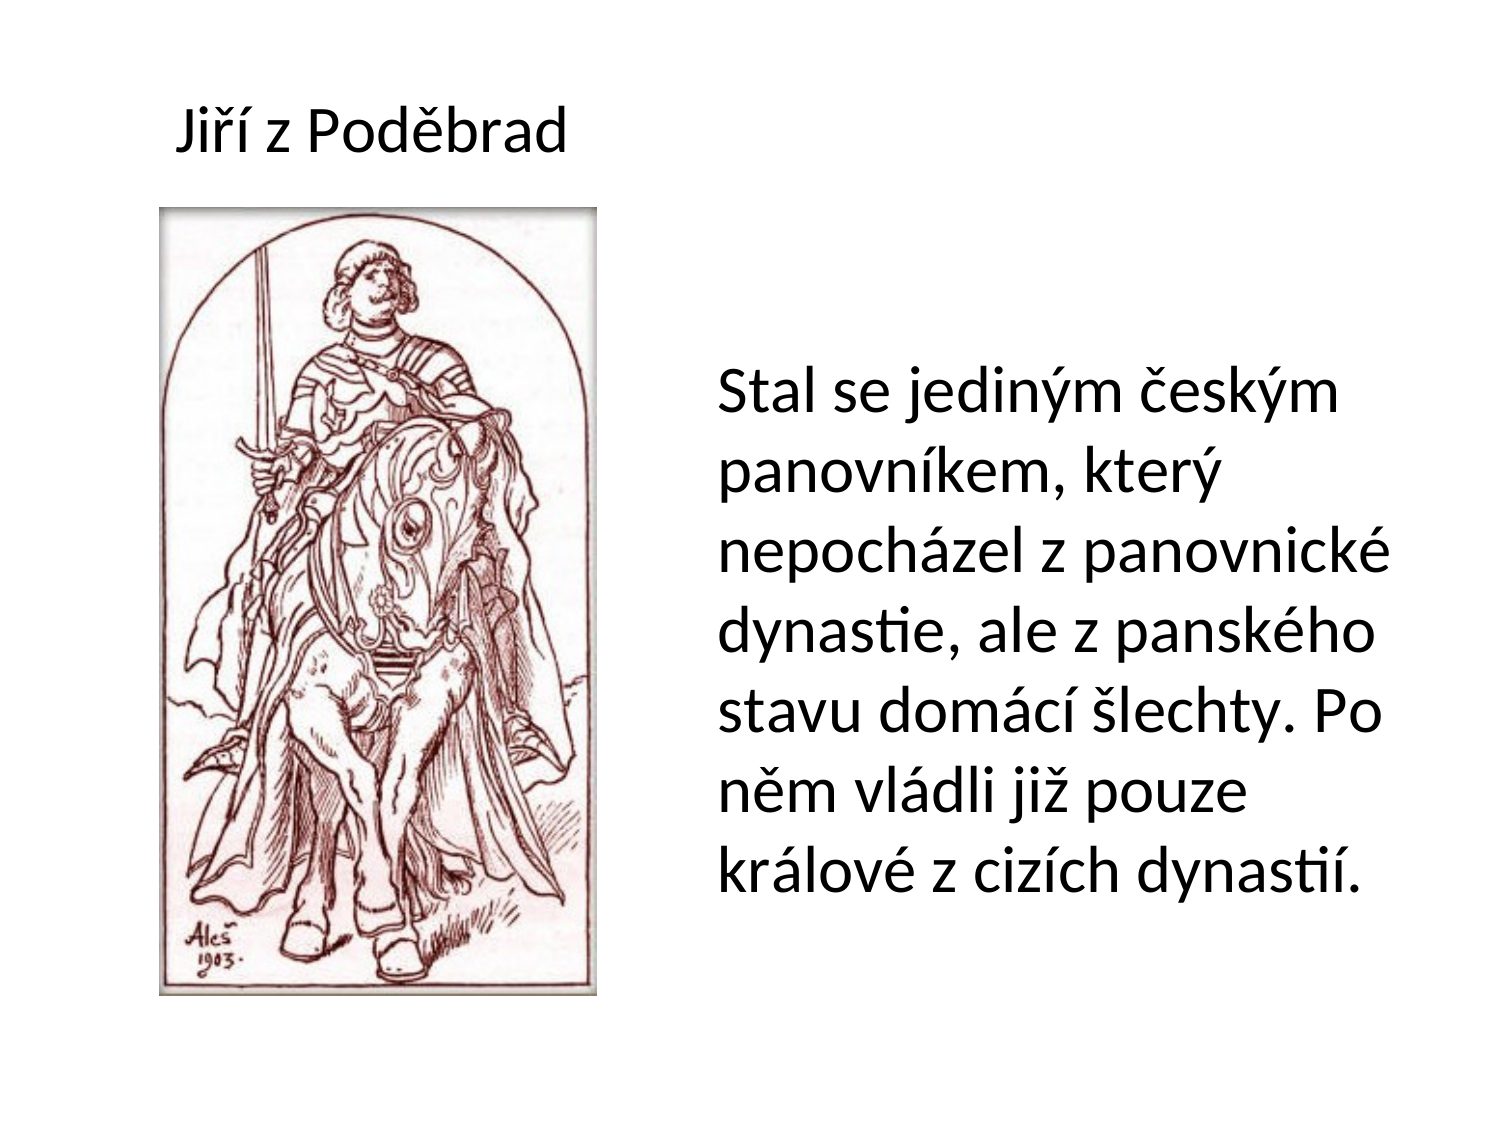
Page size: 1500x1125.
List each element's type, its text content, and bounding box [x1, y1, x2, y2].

text_box Jiří z Poděbrad [160, 78, 585, 174]
text_box Stal se jediným českým panovníkem, který nepocházel z panovnické dynastie, ale z panského stavu domácí šlechty. Po něm vládli již pouze králové z cizích dynastií. [702, 337, 1453, 914]
picture [159, 207, 597, 996]
